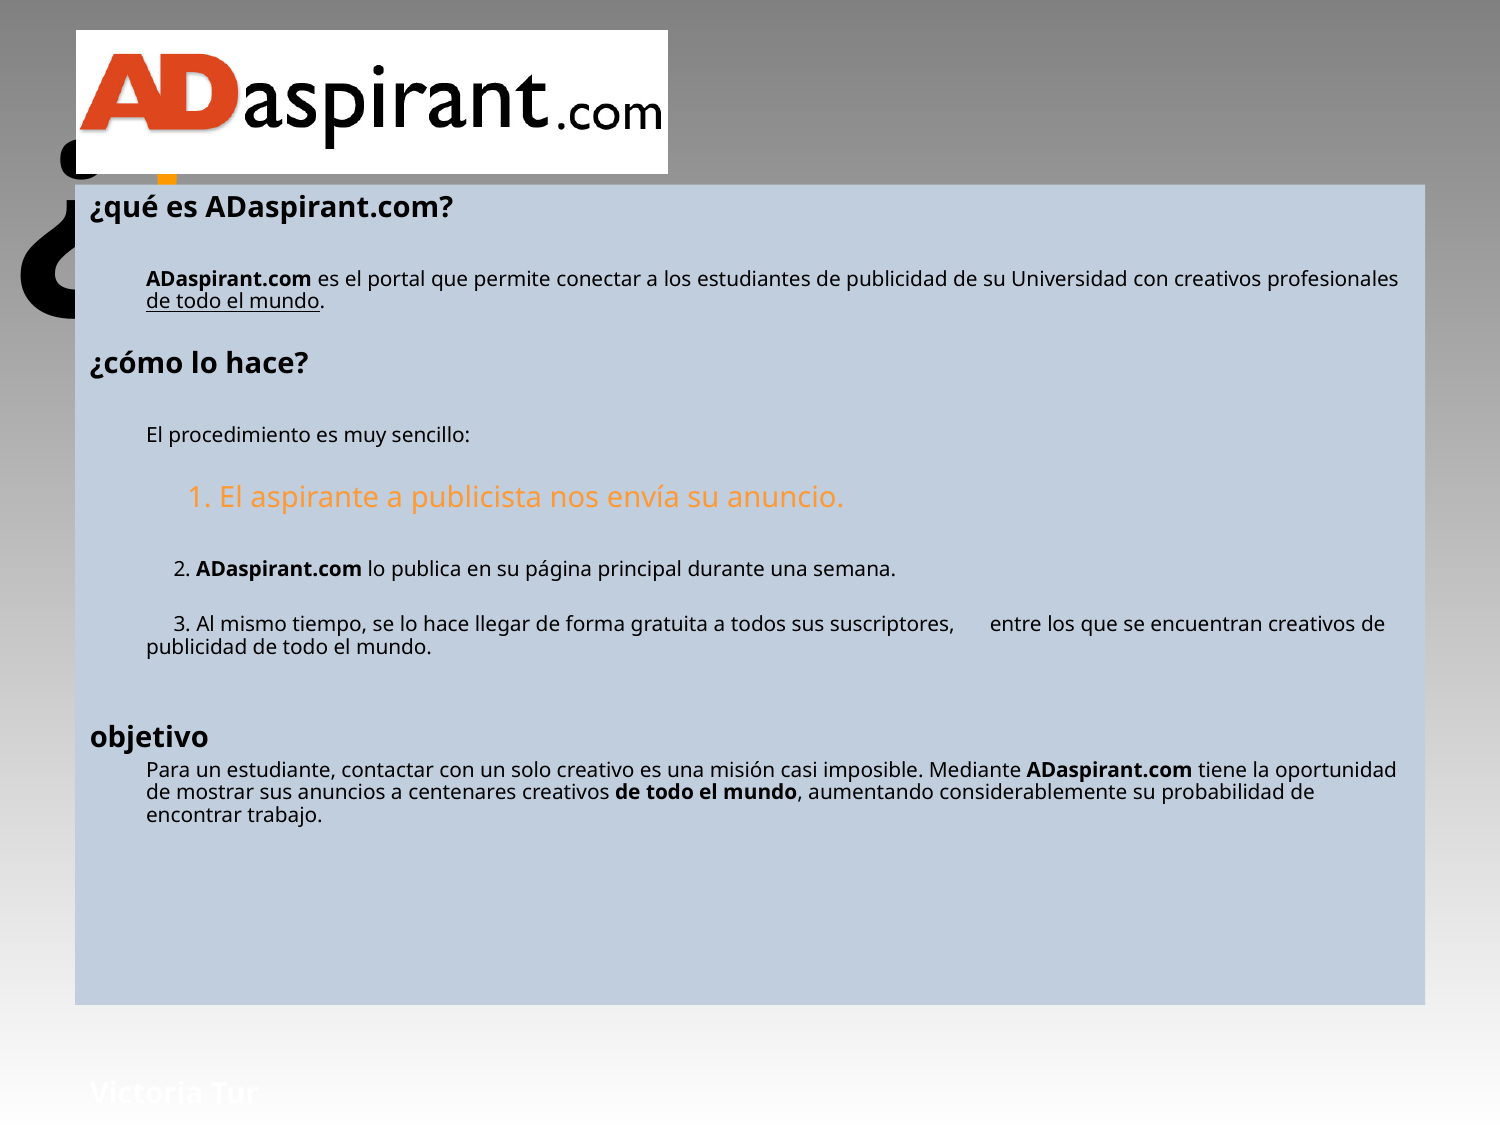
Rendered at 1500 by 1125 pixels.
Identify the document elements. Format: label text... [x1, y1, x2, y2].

list ¿qué es ADaspirant.com? ADaspirant.com es el portal que permite conectar a los estudiantes de publicidad de su Universidad con creativos profesionales de todo el mundo. ¿cómo lo hace? El procedimiento es muy sencillo: 1. El aspirante a publicista nos envía su anuncio. 2. ADaspirant.com lo publica en su página principal durante una semana. 3. Al mismo tiempo, se lo hace llegar de forma gratuita a todos sus suscriptores, entre los que se encuentran creativos de publicidad de todo el mundo. objetivo Para un estudiante, contactar con un solo creativo es una misión casi imposible. Mediante ADaspirant.com tiene la oportunidad de mostrar sus anuncios a centenares creativos de todo el mundo, aumentando considerablemente su probabilidad de encontrar trabajo. [75, 184, 1426, 1005]
chart [76, 31, 668, 174]
